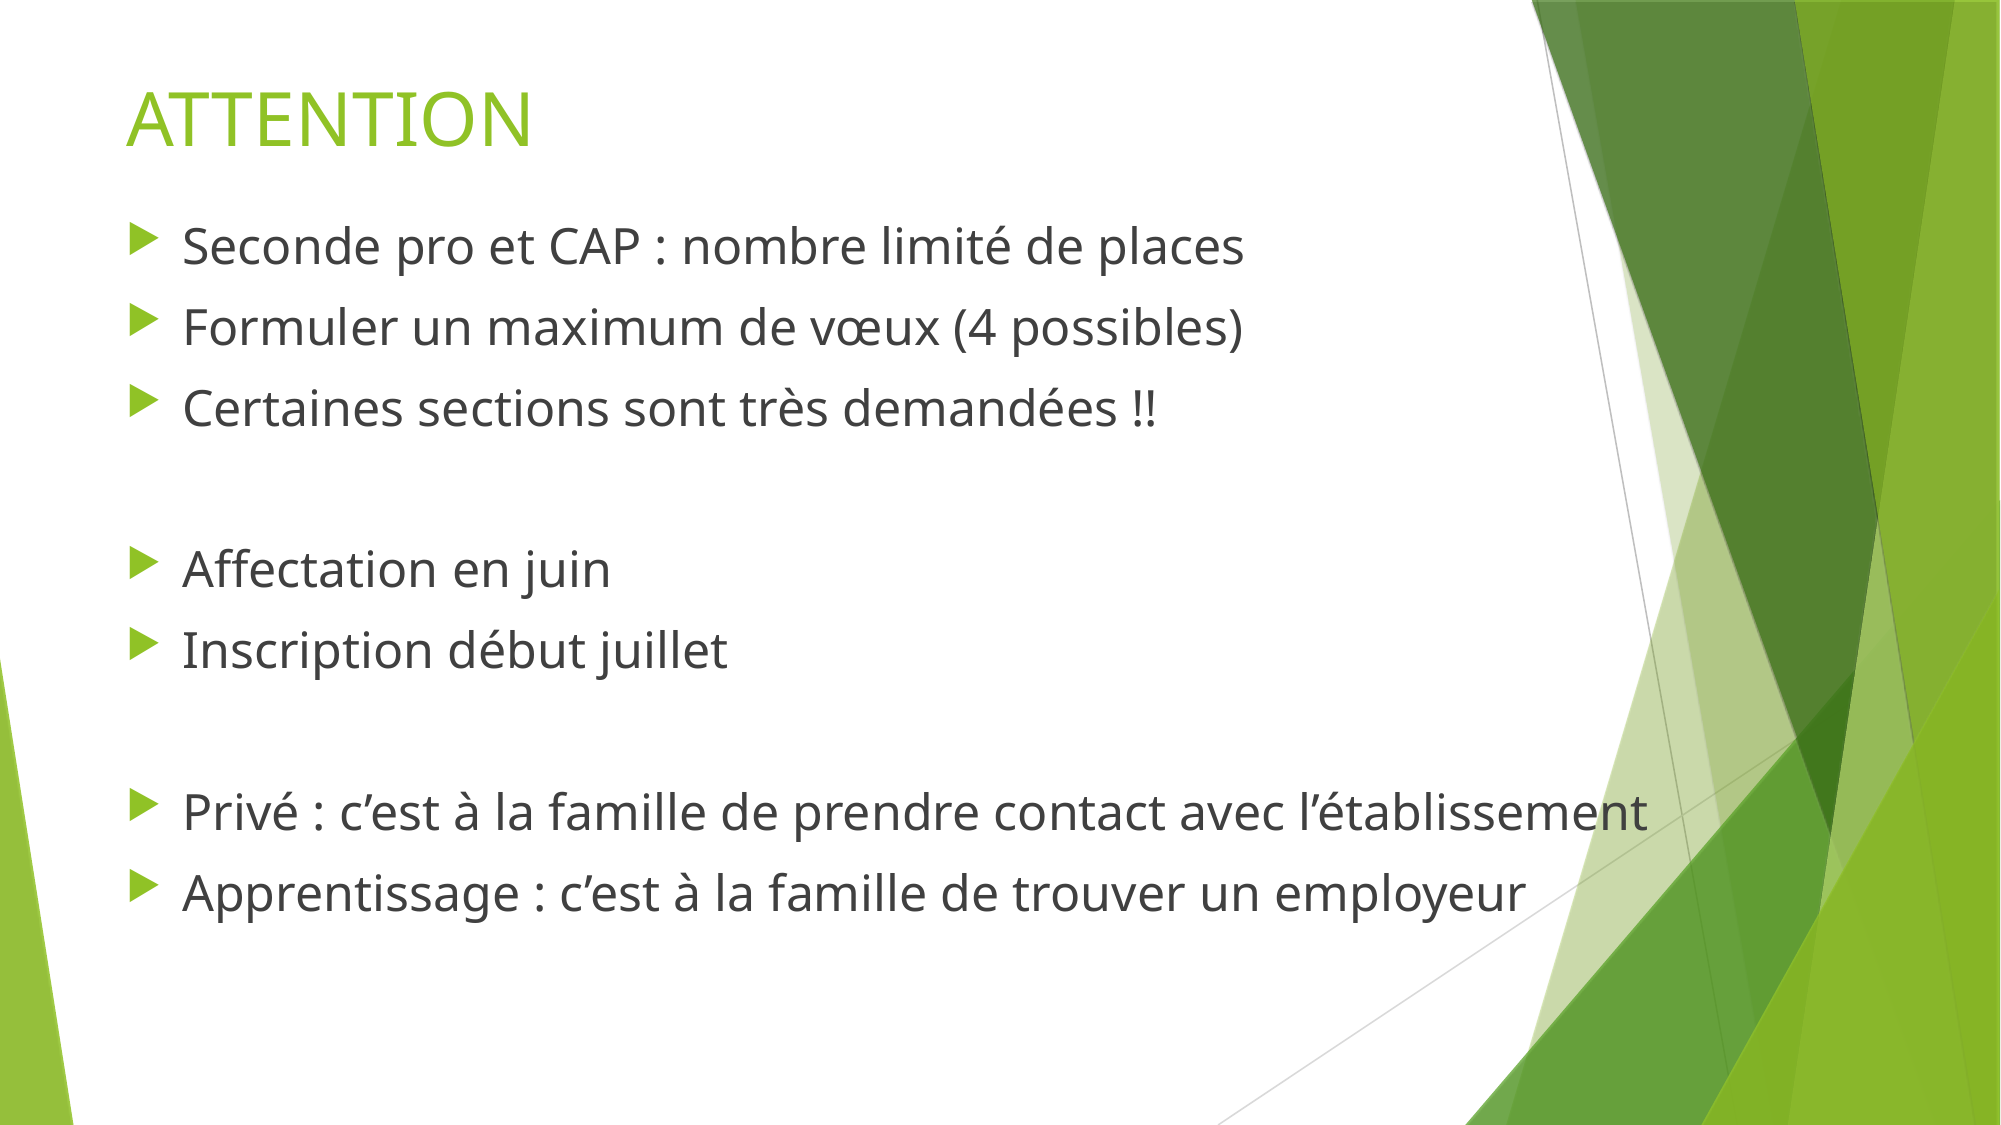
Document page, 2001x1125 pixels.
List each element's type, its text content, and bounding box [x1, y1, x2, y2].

title ATTENTION [111, 63, 1522, 185]
list Seconde pro et CAP : nombre limité de places Formuler un maximum de vœux (4 possibles) Certaines sections sont très demandées !! Affectation en juin Inscription début juillet Privé : c’est à la famille de prendre contact avec l’établissement Apprentissage : c’est à la famille de trouver un employeur [111, 206, 1689, 978]
